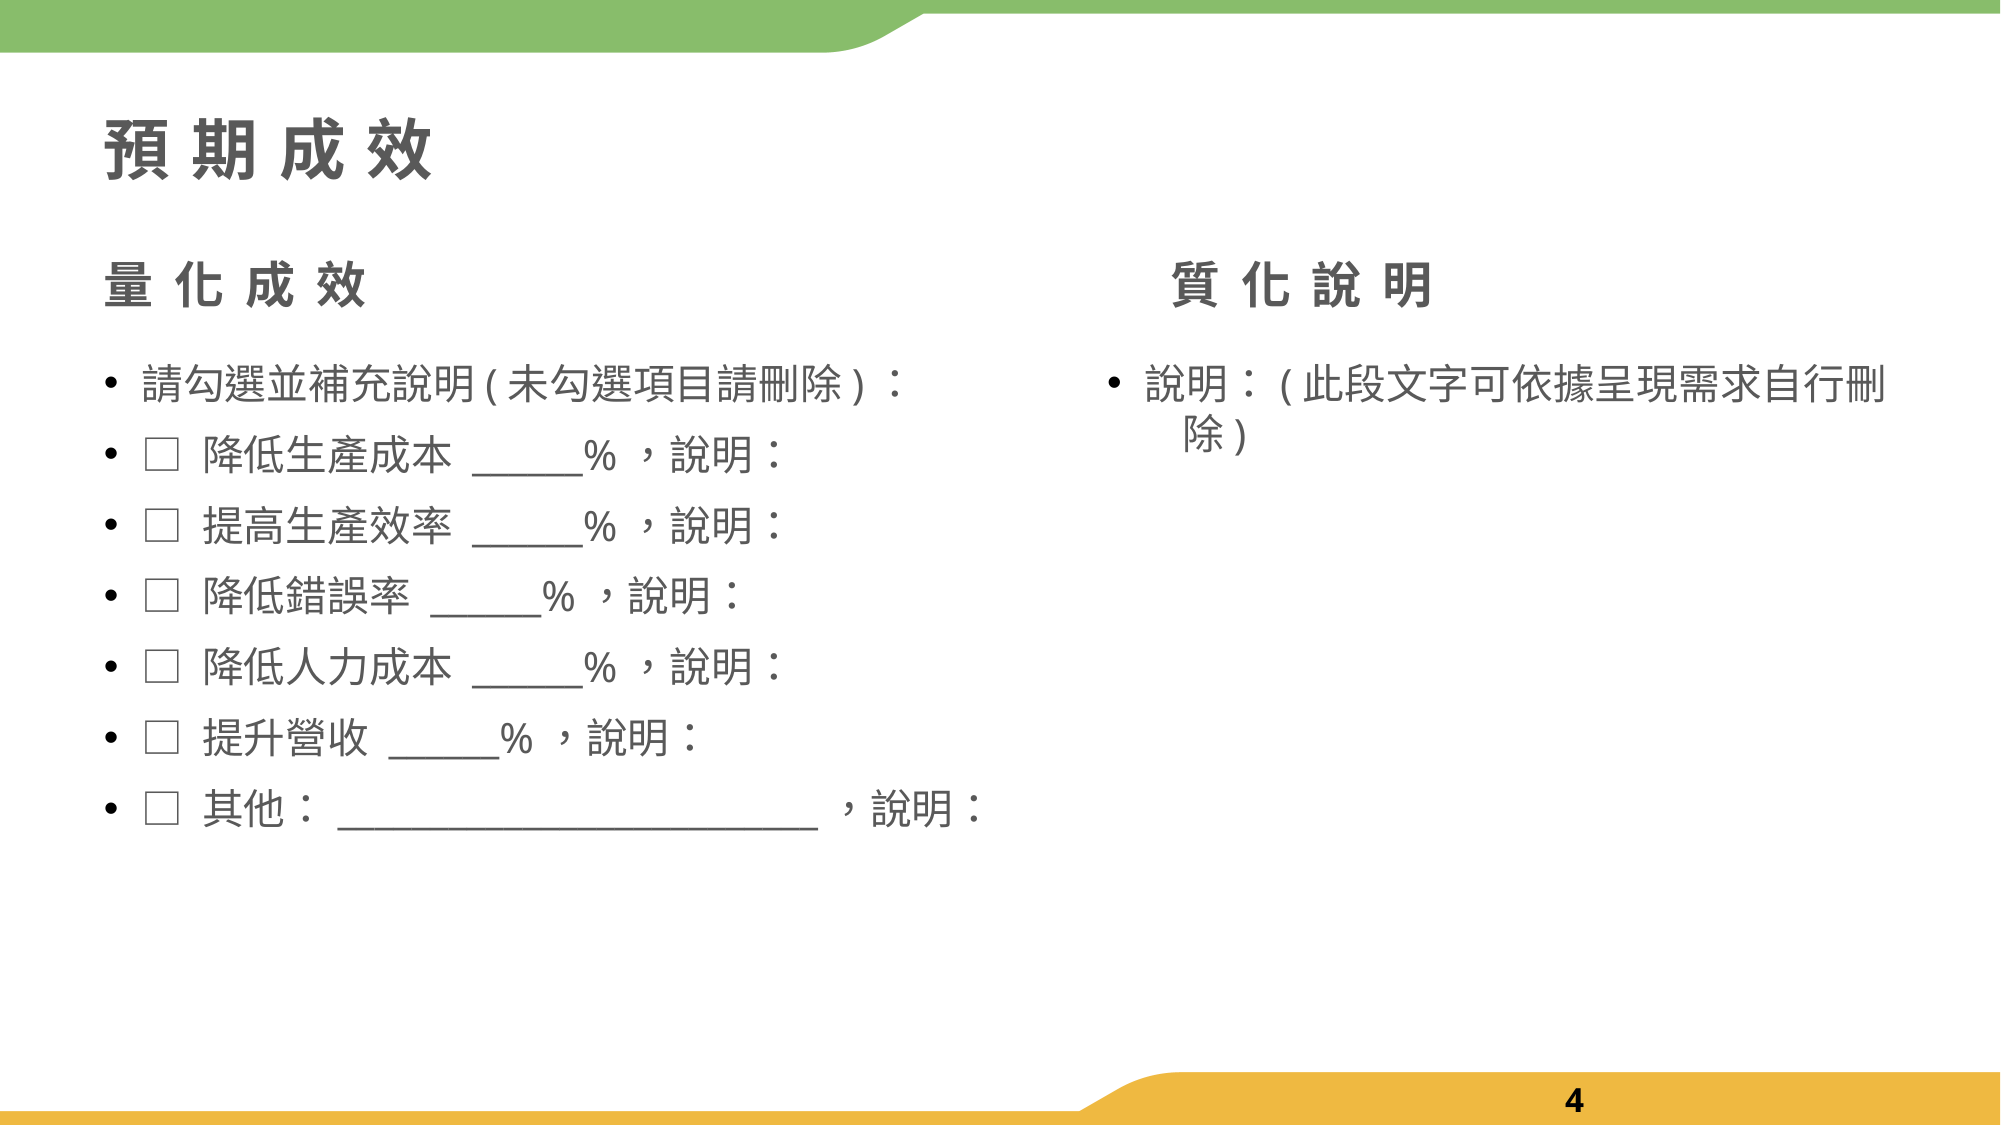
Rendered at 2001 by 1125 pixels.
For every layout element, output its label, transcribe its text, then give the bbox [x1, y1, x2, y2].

title 預期成效 [88, 105, 966, 201]
text_box 請勾選並補充說明(未勾選項目請刪除)： □ 降低生產成本 ______%，說明： □ 提高生產效率 ______%，說明： □ 降低錯誤率 ______%，說明： □ 降低人力成本 ______%，說明： □ 提升營收 ______%，說明： □ 其他：__________________________，說明： [88, 349, 1092, 845]
text_box 質化說明 [1155, 252, 1689, 323]
text_box 量化成效 [88, 252, 622, 323]
text_box 4 [1550, 1072, 2000, 1120]
text_box 說明：(此段文字可依據呈現需求自行刪除) [1092, 349, 1942, 845]
